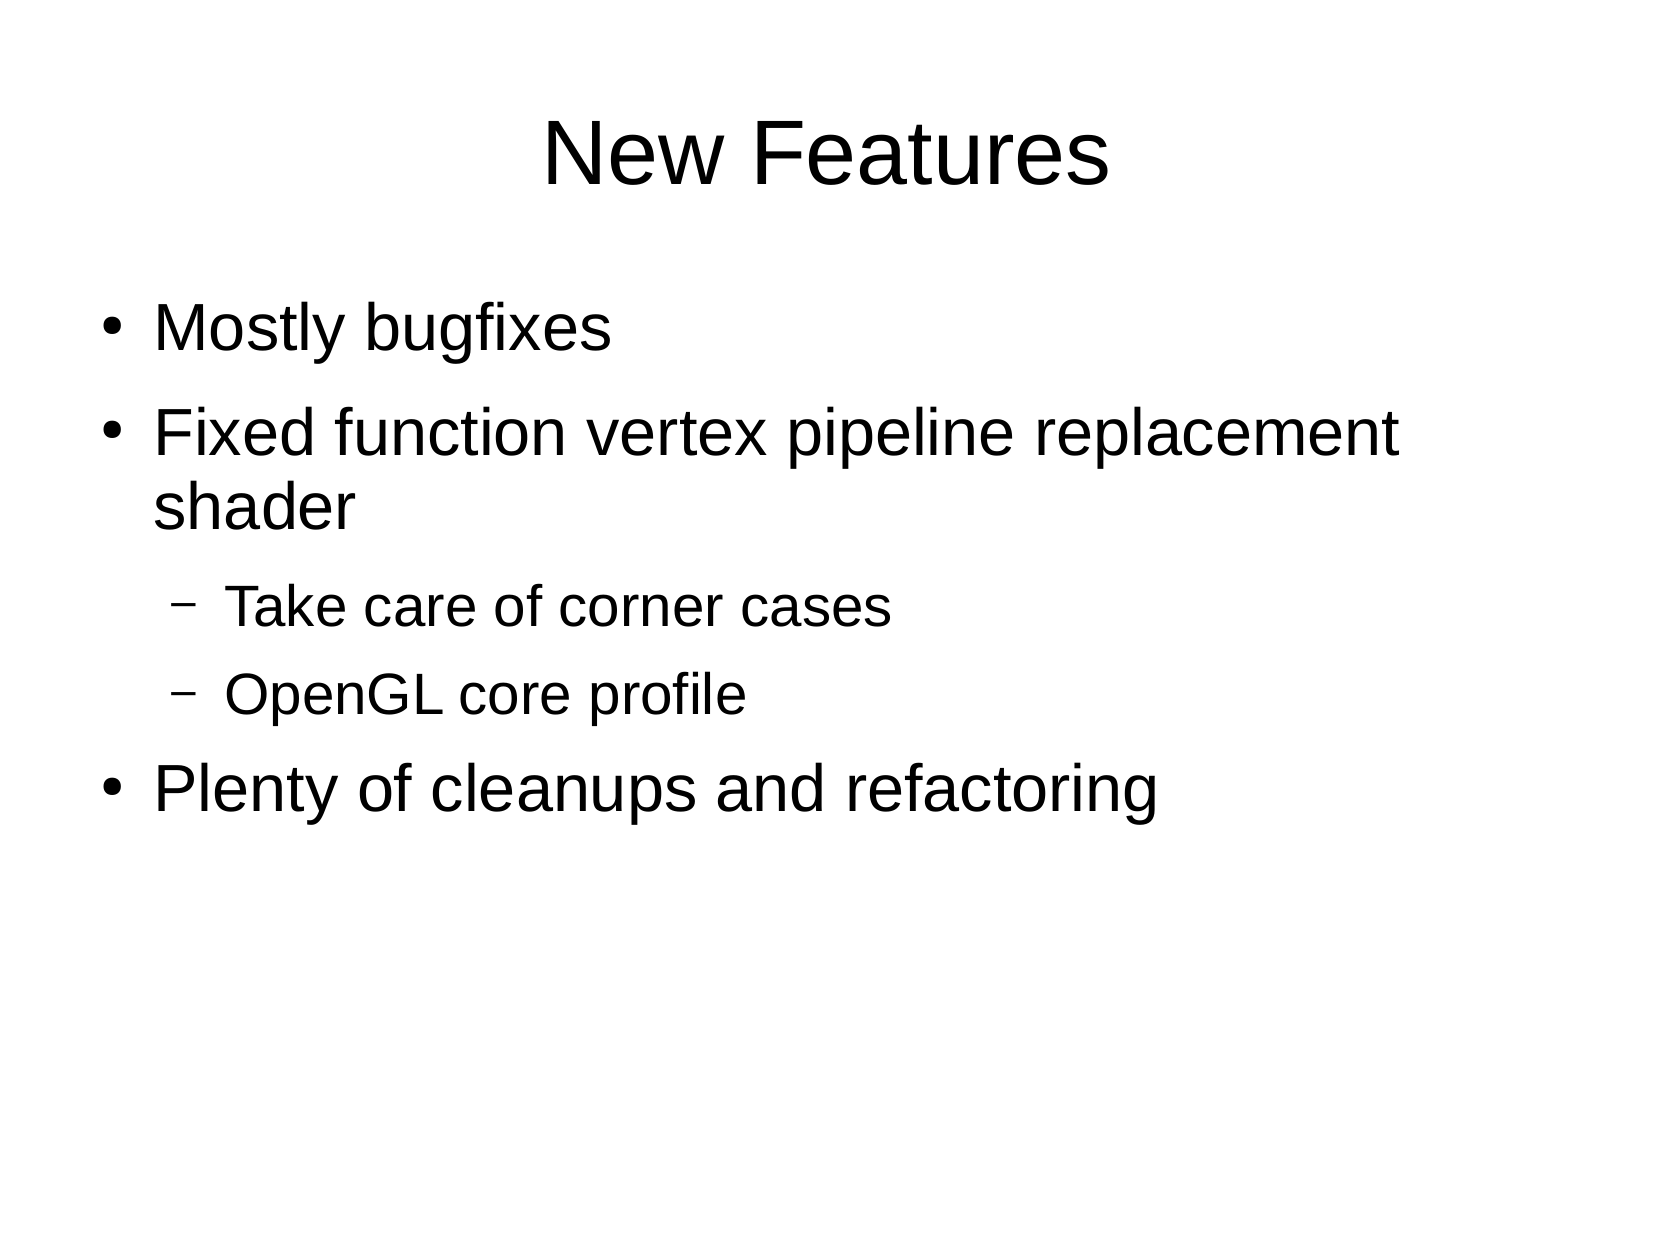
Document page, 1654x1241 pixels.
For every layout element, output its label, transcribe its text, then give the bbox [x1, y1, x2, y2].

list Mostly bugfixes Fixed function vertex pipeline replacement shader Take care of corner cases OpenGL core profile Plenty of cleanups and refactoring [82, 290, 1571, 1010]
title New Features [82, 49, 1571, 257]
